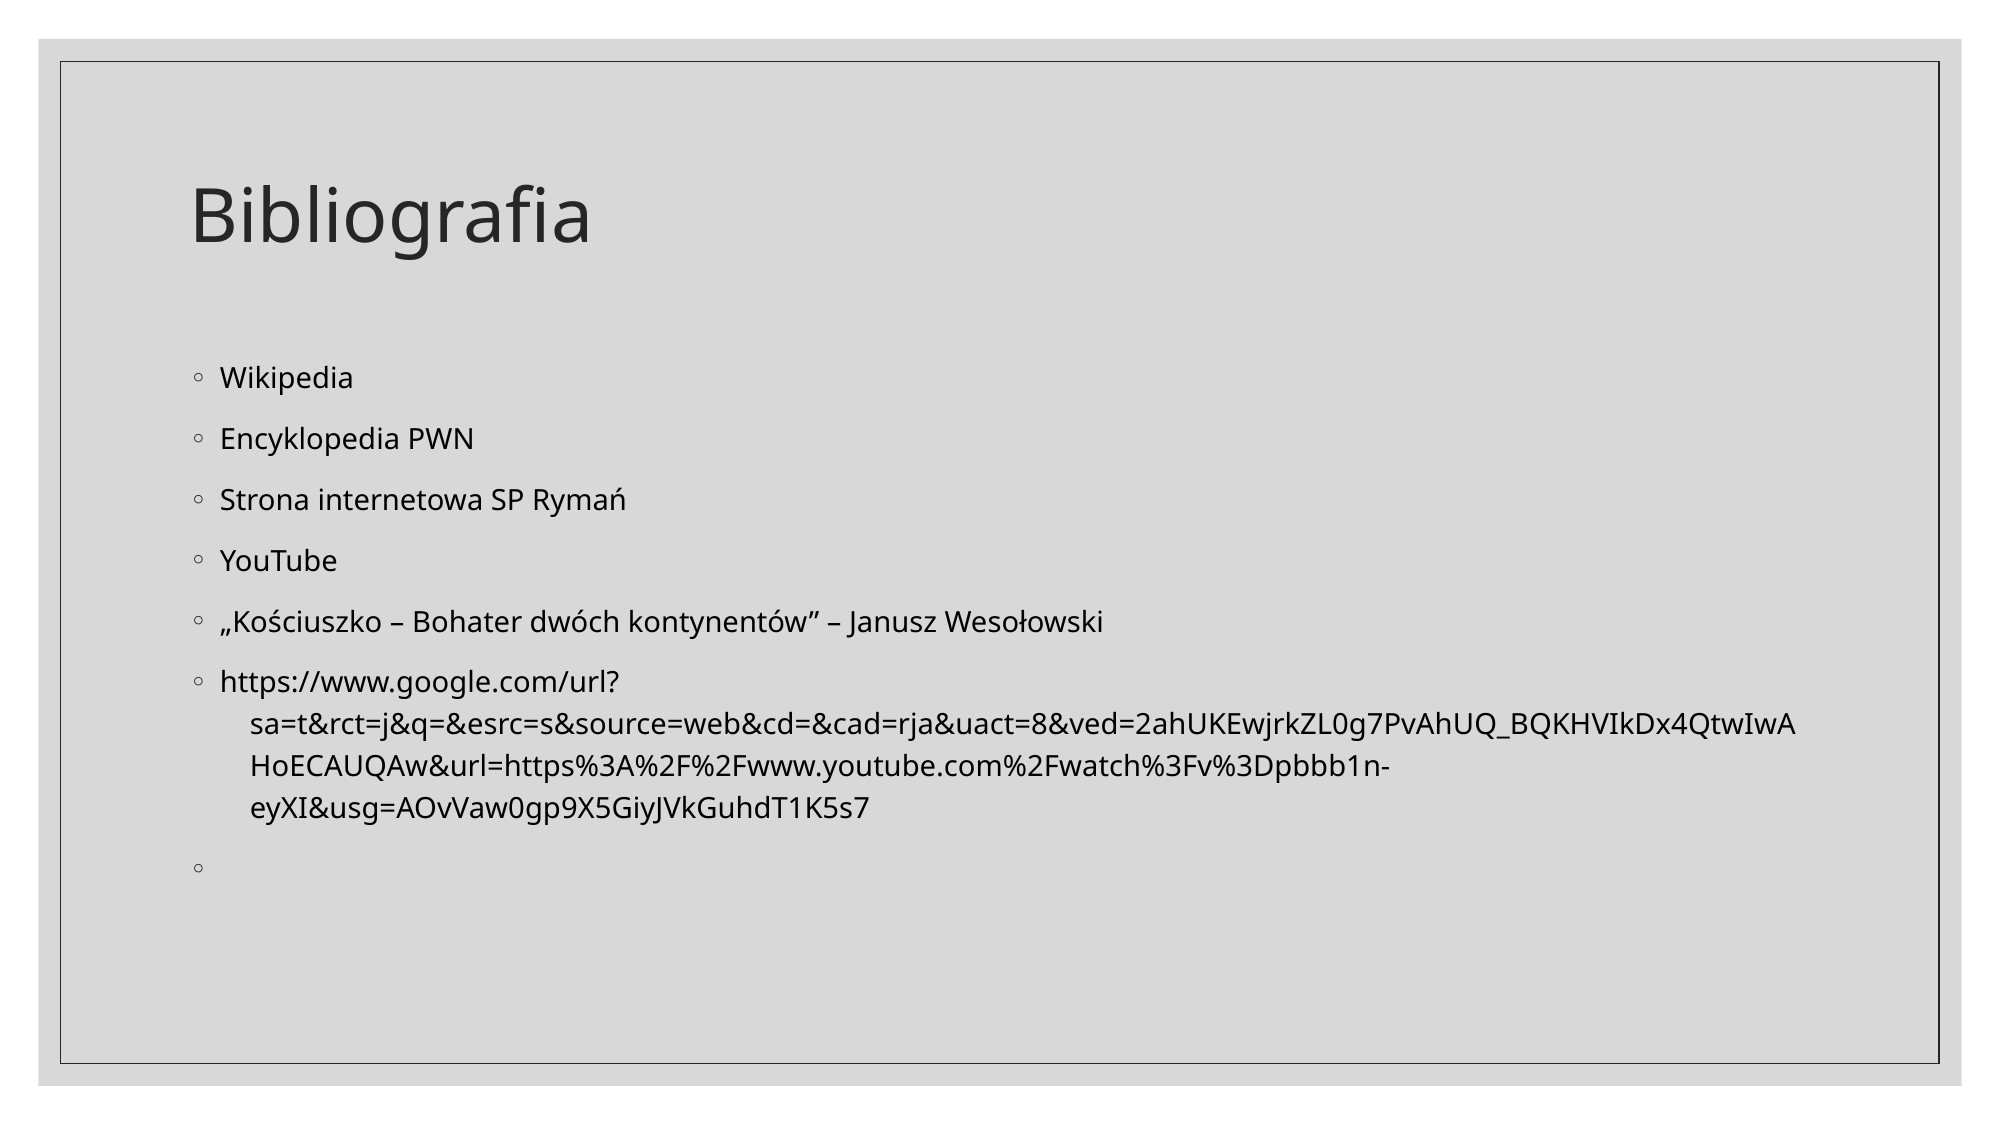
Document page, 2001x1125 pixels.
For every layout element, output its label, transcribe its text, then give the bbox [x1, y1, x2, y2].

title Bibliografia [174, 105, 1825, 331]
list Wikipedia Encyklopedia PWN Strona internetowa SP Rymań YouTube „Kościuszko – Bohater dwóch kontynentów” – Janusz Wesołowski https://www.google.com/url?sa=t&rct=j&q=&esrc=s&source=web&cd=&cad=rja&uact=8&ved=2ahUKEwjrkZL0g7PvAhUQ_BQKHVIkDx4QtwIwAHoECAUQAw&url=https%3A%2F%2Fwww.youtube.com%2Fwatch%3Fv%3Dpbbb1n-eyXI&usg=AOvVaw0gp9X5GiyJVkGuhdT1K5s7 [174, 345, 1825, 977]
